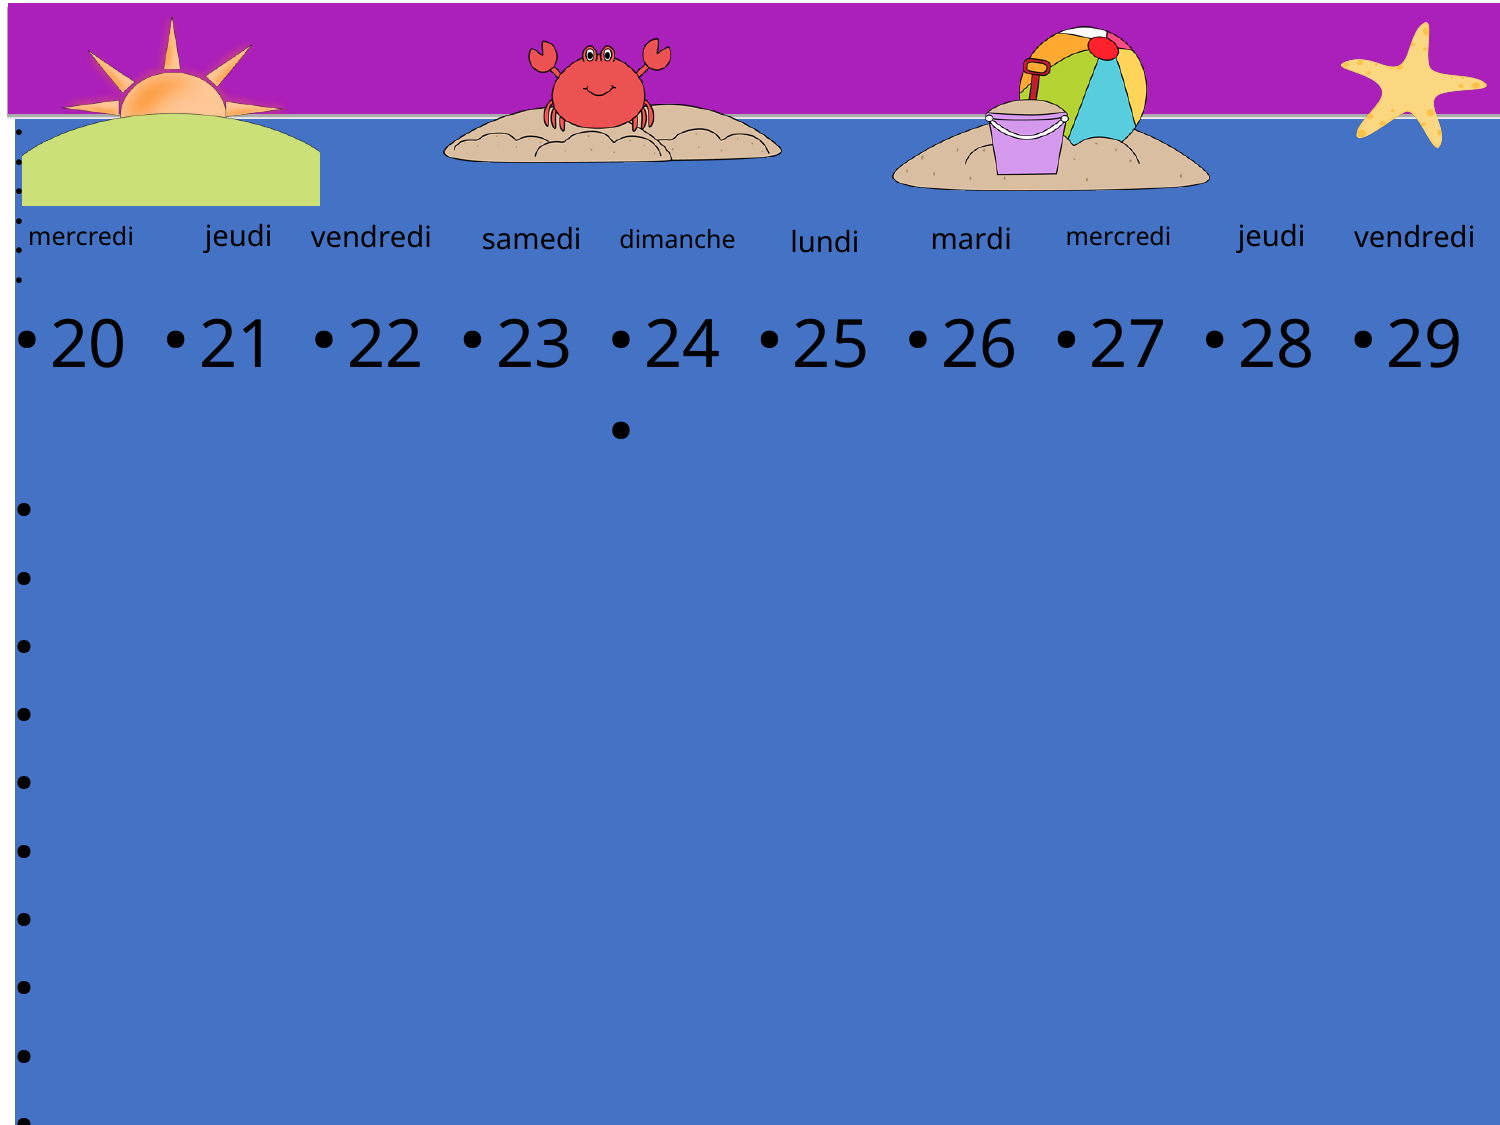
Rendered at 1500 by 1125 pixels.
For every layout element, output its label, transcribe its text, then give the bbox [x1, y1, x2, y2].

table_cell 24 [609, 296, 758, 478]
table_header [1203, 119, 1351, 296]
table_cell 21 [164, 296, 312, 478]
table_header [906, 191, 1054, 296]
text_box dimanche [604, 216, 751, 261]
text_box [8, 3, 1500, 114]
table_cell 26 [906, 296, 1054, 478]
text_box lundi [776, 216, 875, 266]
table_cell [164, 478, 312, 1125]
table_cell 28 [1203, 296, 1351, 478]
text_box mercredi [13, 213, 149, 258]
table_cell 20 [15, 296, 164, 478]
table_header [1351, 119, 1500, 296]
text_box vendredi [1339, 210, 1491, 260]
picture [1333, 11, 1499, 167]
text_box mercredi [1051, 213, 1187, 258]
table_header [164, 206, 312, 296]
picture [892, 26, 1210, 191]
table_cell [1203, 478, 1351, 1125]
table_header [1054, 191, 1203, 296]
table_cell [1054, 478, 1203, 1125]
table_header [15, 119, 164, 296]
text_box jeudi [1223, 210, 1321, 260]
picture [443, 38, 782, 163]
table_cell 27 [1054, 296, 1203, 478]
picture [22, 11, 320, 206]
table_cell [609, 478, 758, 1125]
table_cell 25 [758, 296, 906, 478]
table_cell 22 [312, 296, 461, 478]
table_cell [312, 478, 461, 1125]
text_box jeudi [190, 210, 288, 260]
table_cell [1351, 478, 1500, 1125]
table_cell [15, 478, 164, 1125]
table_header [758, 119, 906, 296]
table_cell [758, 478, 906, 1125]
text_box mardi [916, 213, 1027, 263]
table_header [609, 163, 758, 296]
text_box vendredi [296, 211, 447, 261]
table_cell 29 [1351, 296, 1500, 478]
table_cell 23 [461, 296, 609, 478]
table_cell [461, 478, 609, 1125]
table_cell [906, 478, 1054, 1125]
table_header [312, 119, 461, 296]
text_box samedi [467, 213, 597, 263]
table_header [461, 163, 609, 296]
